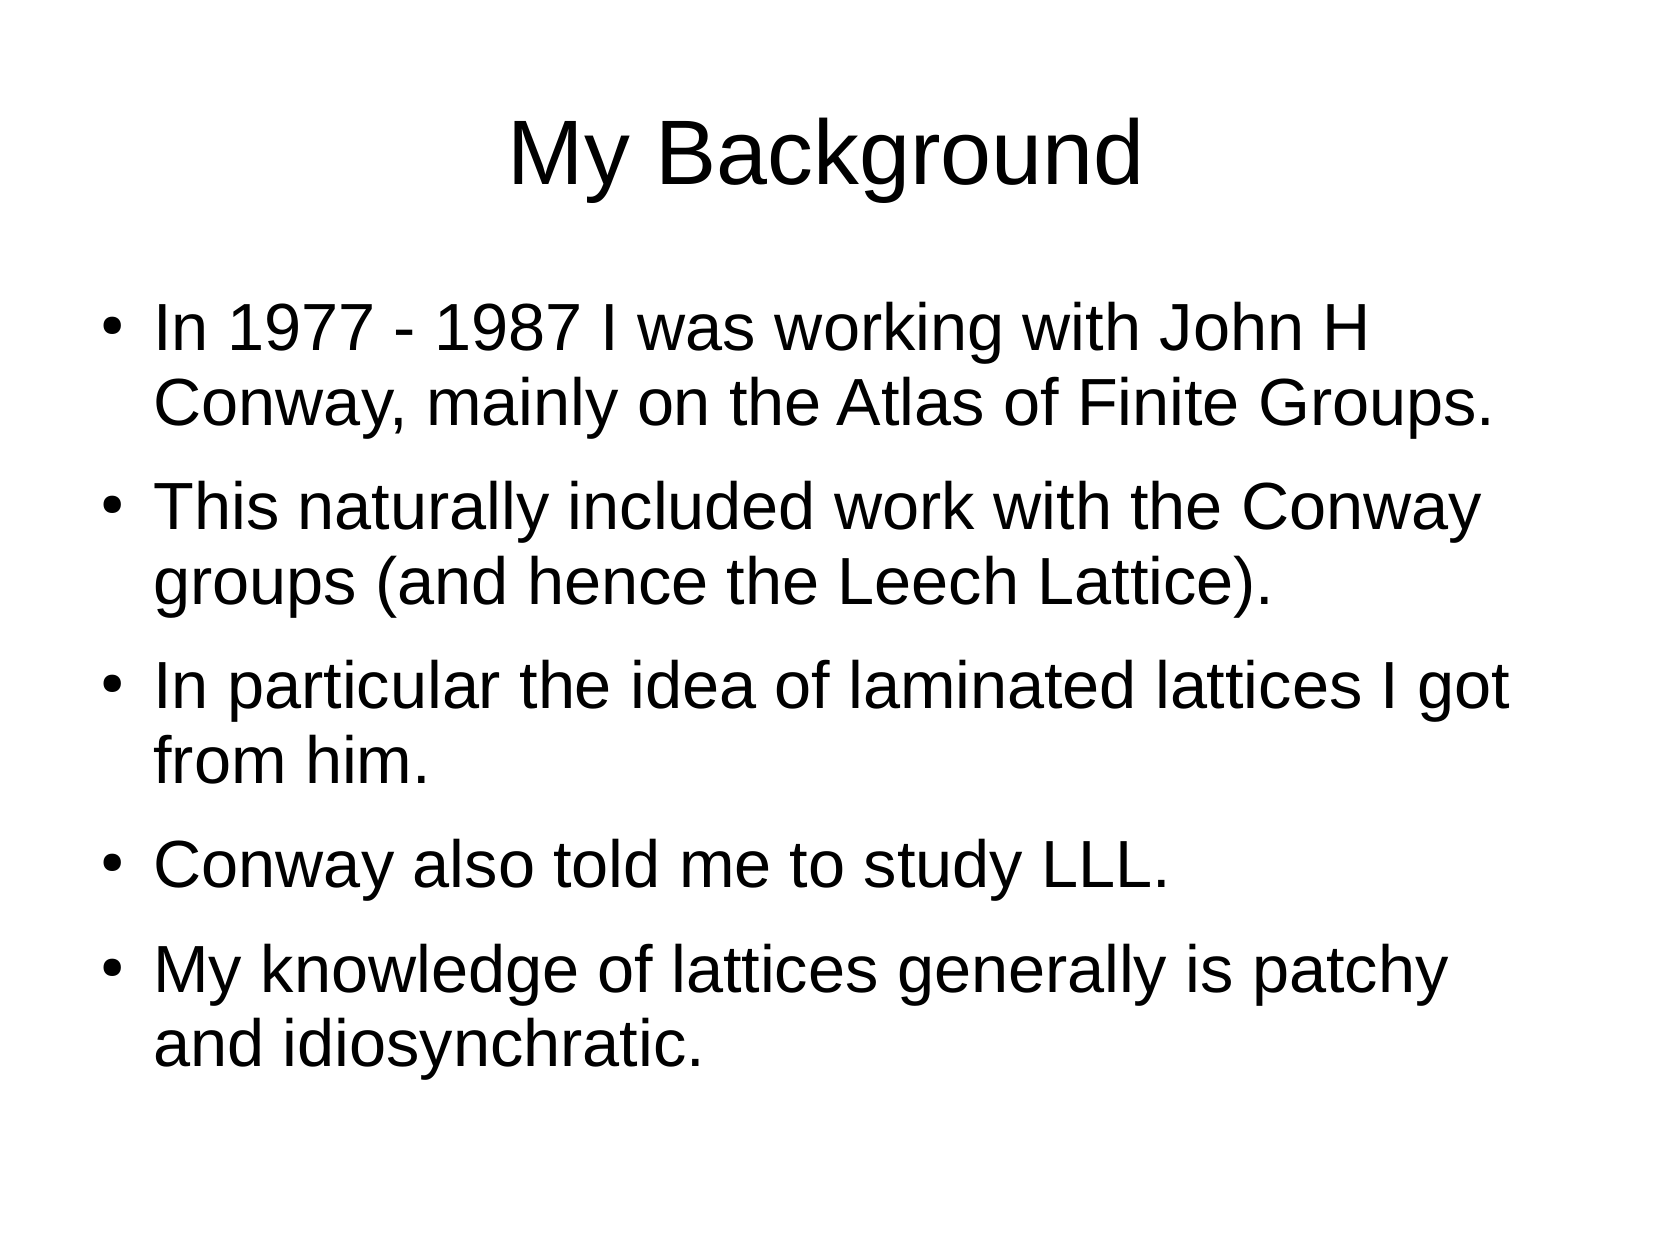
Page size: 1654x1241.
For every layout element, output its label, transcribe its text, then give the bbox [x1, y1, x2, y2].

title My Background [82, 49, 1571, 257]
list In 1977 - 1987 I was working with John H Conway, mainly on the Atlas of Finite Groups. This naturally included work with the Conway groups (and hence the Leech Lattice). In particular the idea of laminated lattices I got from him. Conway also told me to study LLL. My knowledge of lattices generally is patchy and idiosynchratic. [82, 290, 1571, 1109]
